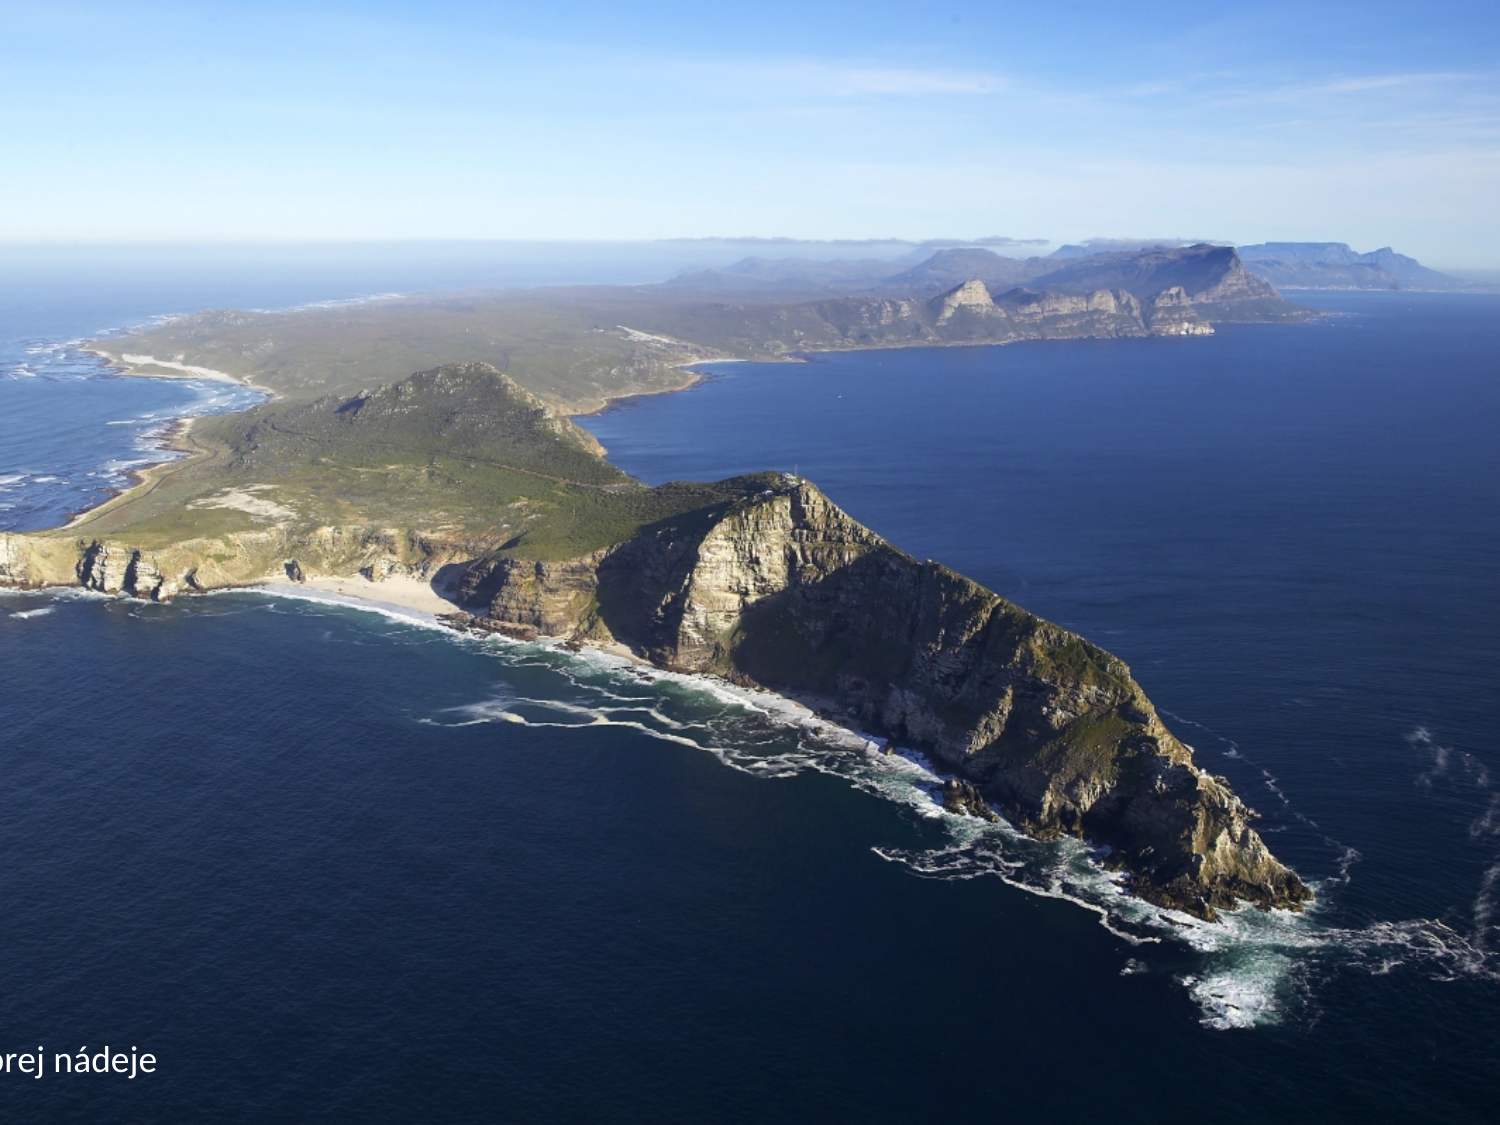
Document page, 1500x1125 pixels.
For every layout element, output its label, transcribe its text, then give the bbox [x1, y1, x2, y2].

picture [0, 0, 1500, 1125]
text_box Mys dobrej nádeje [0, 1027, 215, 1088]
